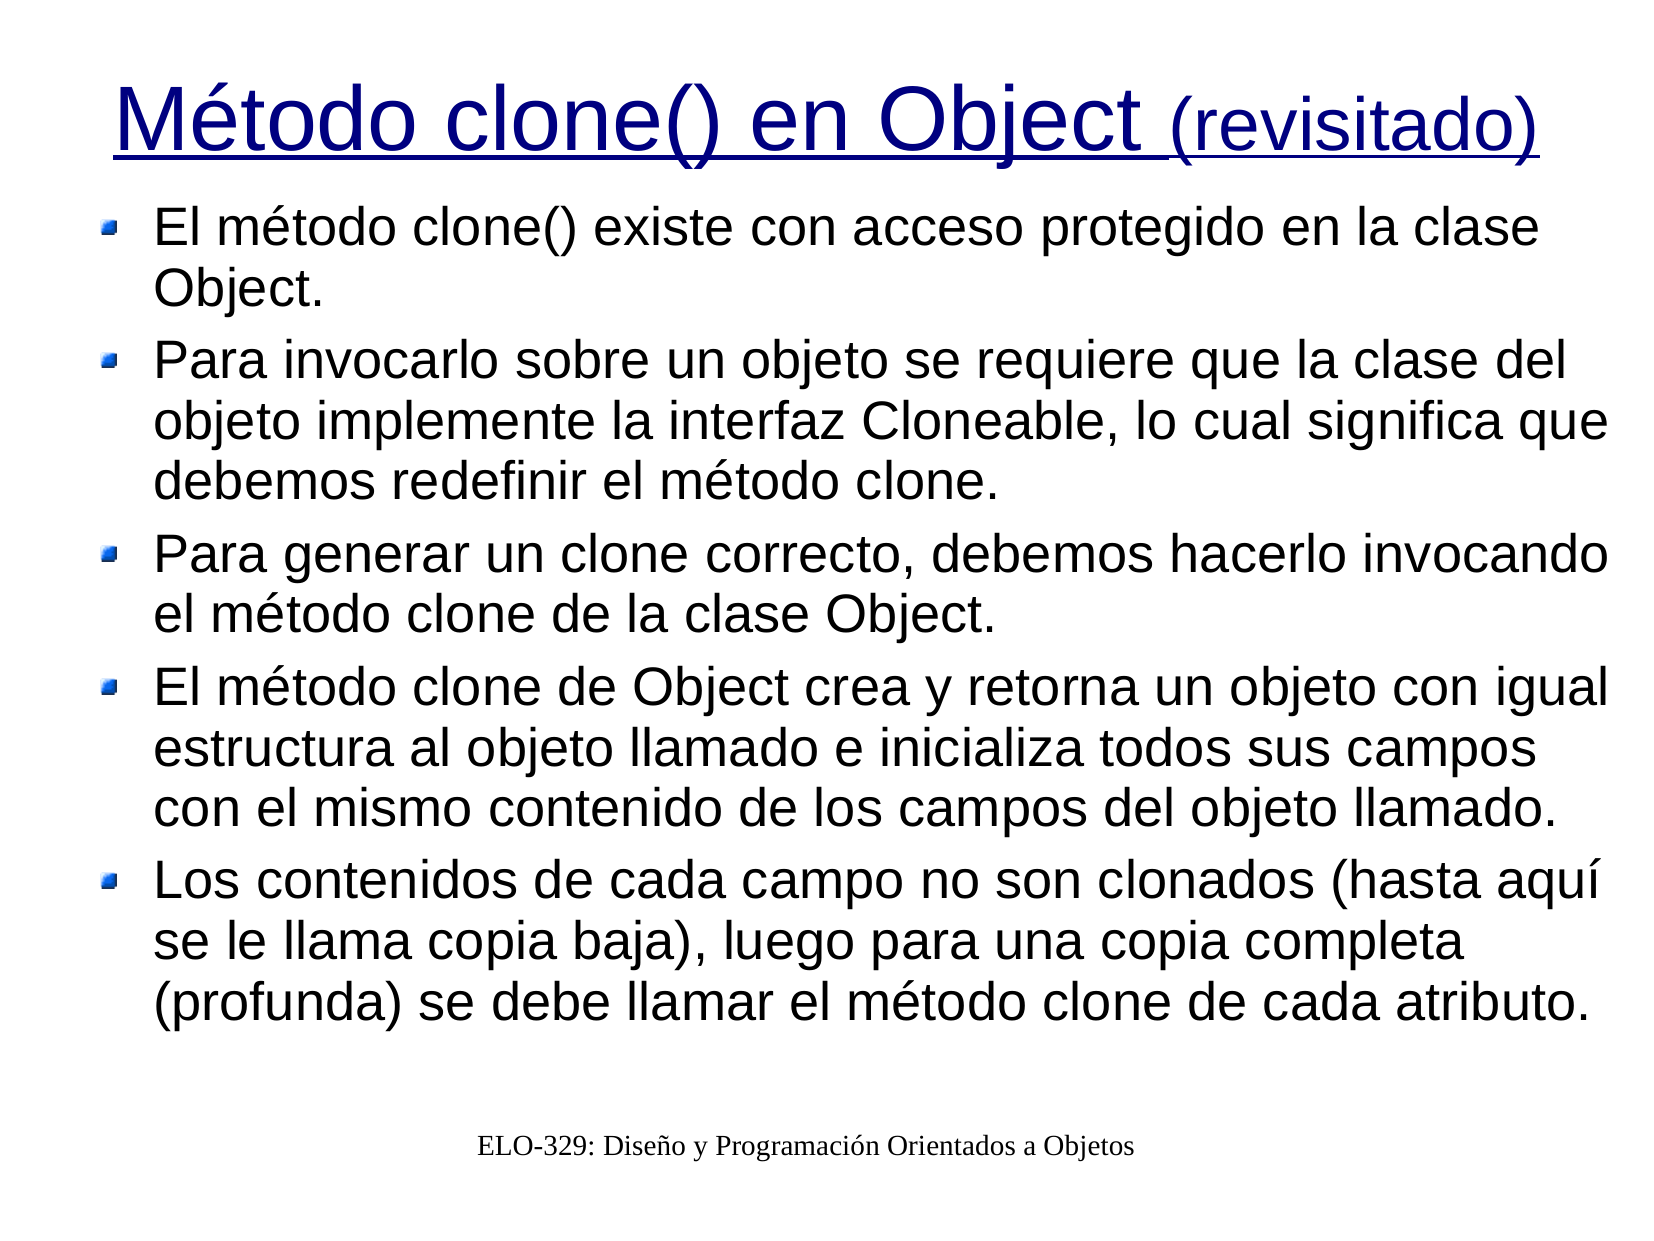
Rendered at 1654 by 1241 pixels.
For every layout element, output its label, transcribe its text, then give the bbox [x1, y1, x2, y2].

title Método clone() en Object (revisitado) [82, 56, 1571, 181]
list El método clone() existe con acceso protegido en la clase Object. Para invocarlo sobre un objeto se requiere que la clase del objeto implemente la interfaz Cloneable, lo cual significa que debemos redefinir el método clone. Para generar un clone correcto, debemos hacerlo invocando el método clone de la clase Object. El método clone de Object crea y retorna un objeto con igual estructura al objeto llamado e inicializa todos sus campos con el mismo contenido de los campos del objeto llamado. Los contenidos de cada campo no son clonados (hasta aquí se le llama copia baja), luego para una copia completa (profunda) se debe llamar el método clone de cada atributo. [82, 196, 1618, 1068]
